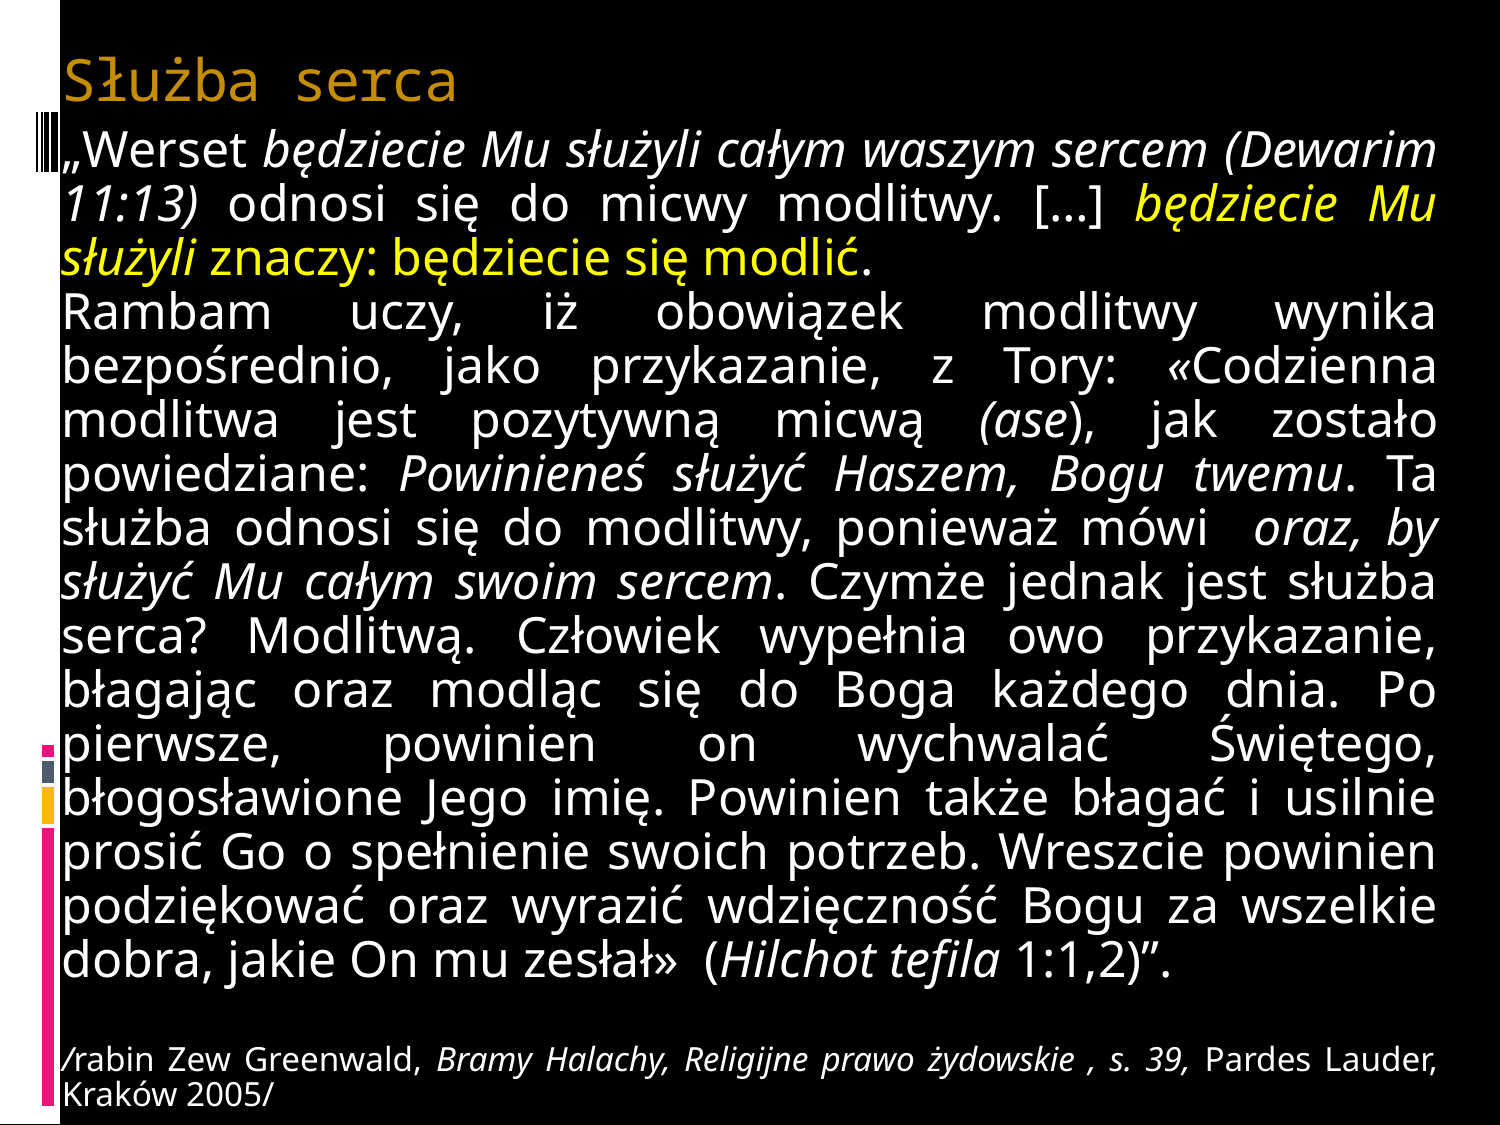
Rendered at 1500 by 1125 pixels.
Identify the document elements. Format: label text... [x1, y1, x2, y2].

text_box „Werset będziecie Mu służyli całym waszym sercem (Dewarim 11:13) odnosi się do micwy modlitwy. […] będziecie Mu służyli znaczy: będziecie się modlić. Rambam uczy, iż obowiązek modlitwy wynika bezpośrednio, jako przykazanie, z Tory: «Codzienna modlitwa jest pozytywną micwą (ase), jak zostało powiedziane: Powinieneś służyć Haszem, Bogu twemu. Ta służba odnosi się do modlitwy, ponieważ mówi oraz, by służyć Mu całym swoim sercem. Czymże jednak jest służba serca? Modlitwą. Człowiek wypełnia owo przykazanie, błagając oraz modląc się do Boga każdego dnia. Po pierwsze, powinien on wychwalać Świętego, błogosławione Jego imię. Powinien także błagać i usilnie prosić Go o spełnienie swoich potrzeb. Wreszcie powinien podziękować oraz wyrazić wdzięczność Bogu za wszelkie dobra, jakie On mu zesłał» (Hilchot tefila 1:1,2)”. /rabin Zew Greenwald, Bramy Halachy, Religijne prawo żydowskie , s. 39, Pardes Lauder, Kraków 2005/ [46, 117, 1454, 1067]
title Służba serca [46, 35, 1442, 117]
